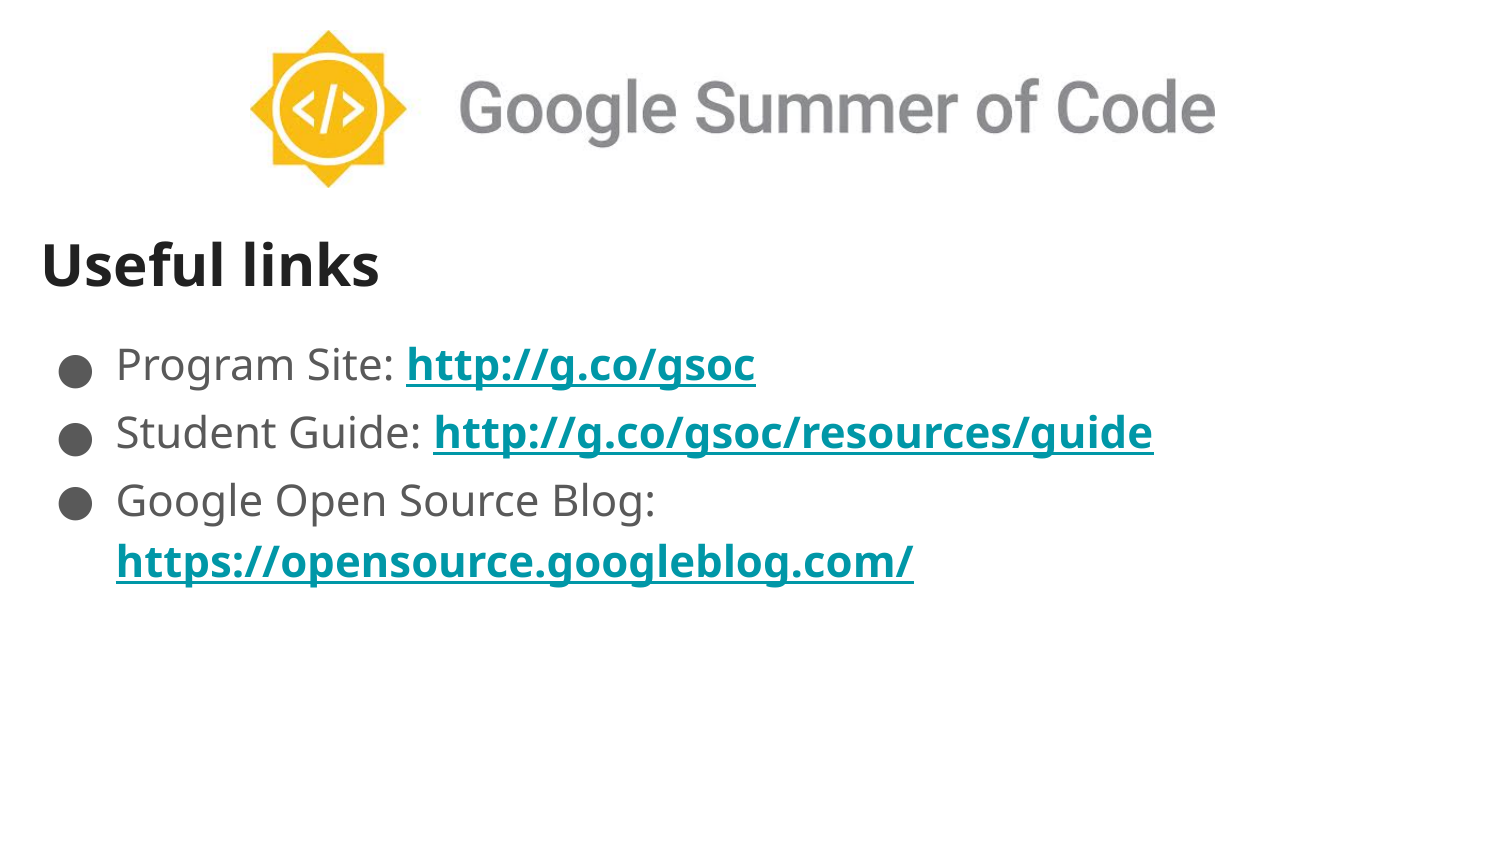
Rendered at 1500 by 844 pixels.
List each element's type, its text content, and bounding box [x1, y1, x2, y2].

picture [250, 30, 1232, 188]
list Useful links Program Site: http://g.co/gsoc Student Guide: http://g.co/gsoc/resources/guide Google Open Source Blog: https://opensource.googleblog.com/ [25, 202, 1467, 618]
